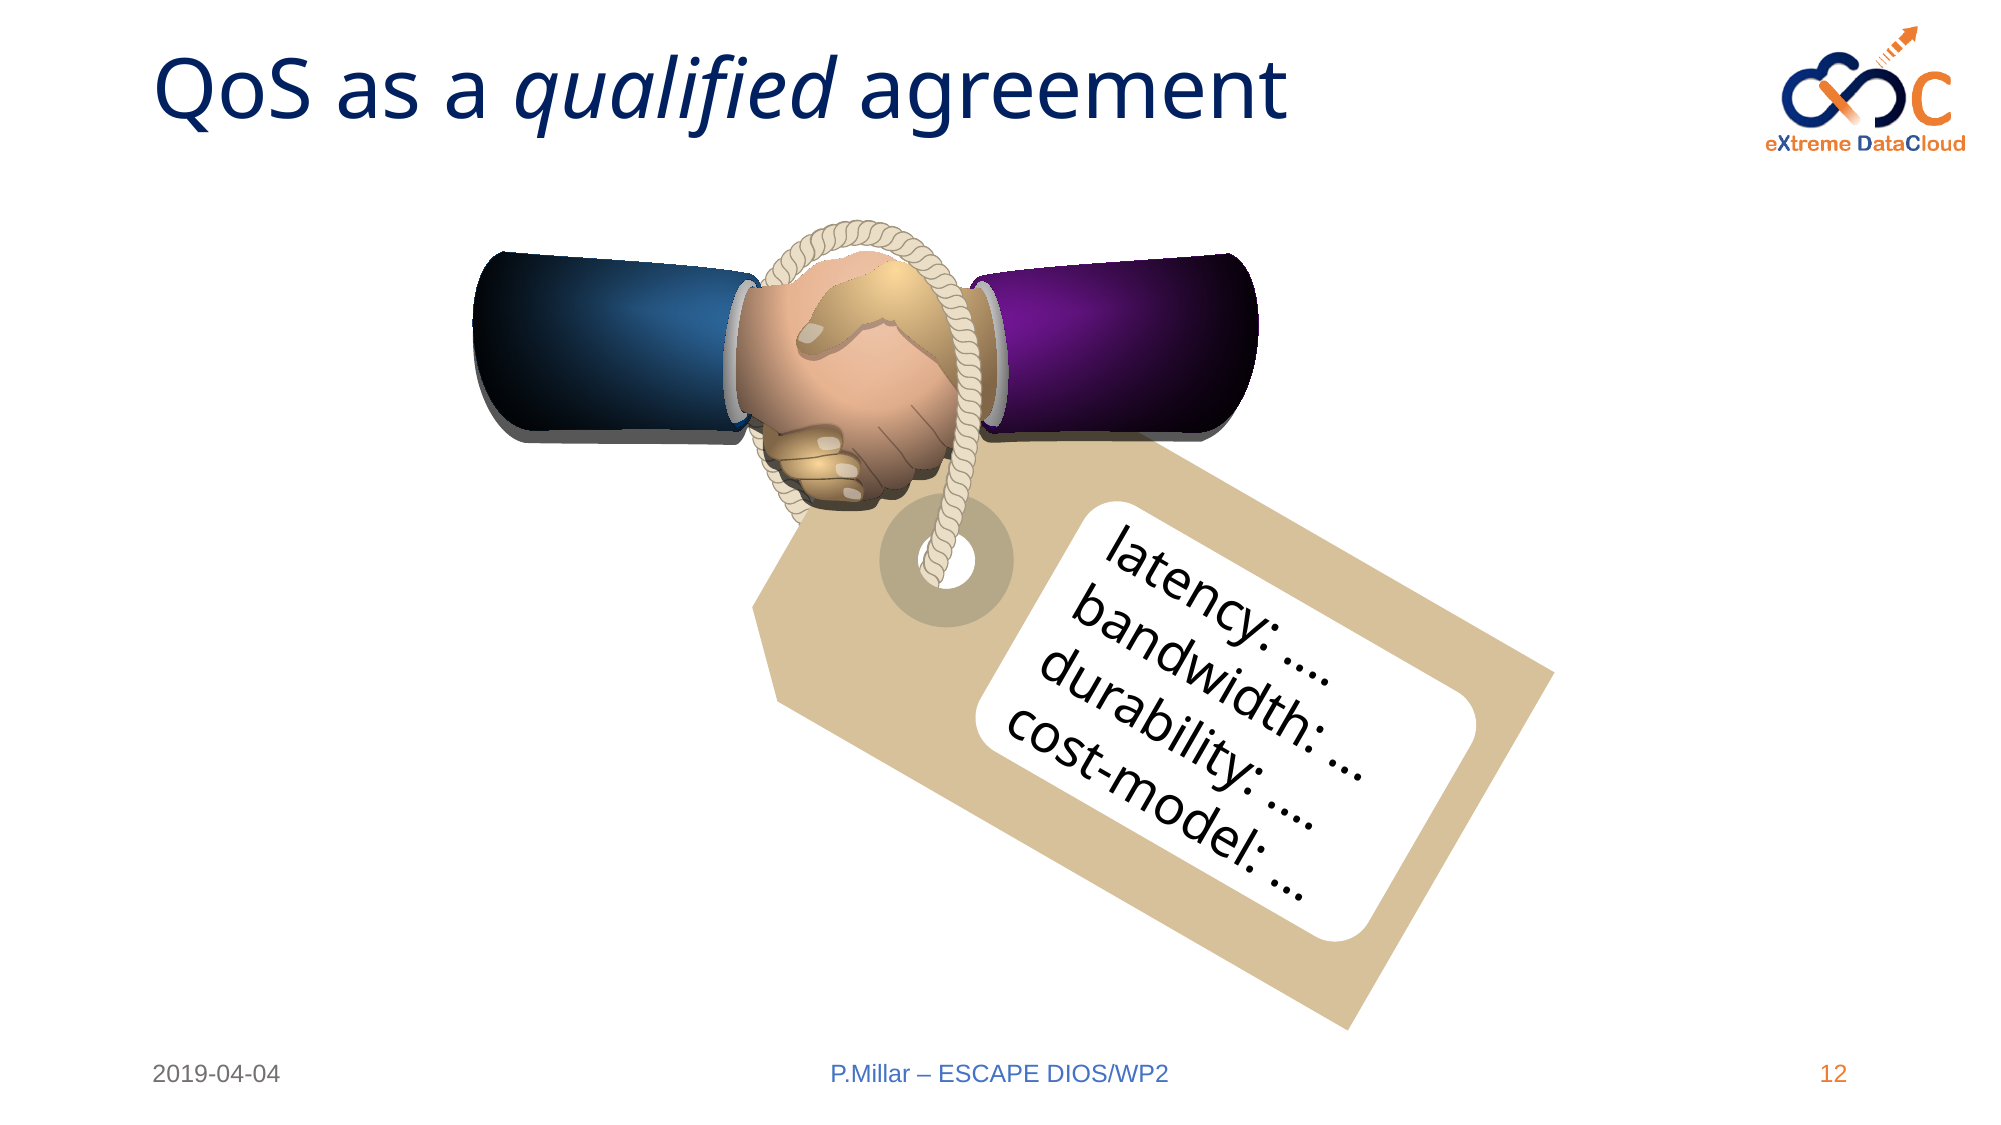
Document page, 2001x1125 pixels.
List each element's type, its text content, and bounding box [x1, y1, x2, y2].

slide_number 2019-04-04 [137, 1042, 588, 1103]
title QoS as a qualified agreement [137, 18, 1777, 152]
picture [460, 219, 1555, 1031]
footer P.Millar – ESCAPE DIOS/WP2 [662, 1042, 1338, 1103]
picture [1740, 18, 1985, 170]
slide_number <number> [1412, 1042, 1863, 1103]
